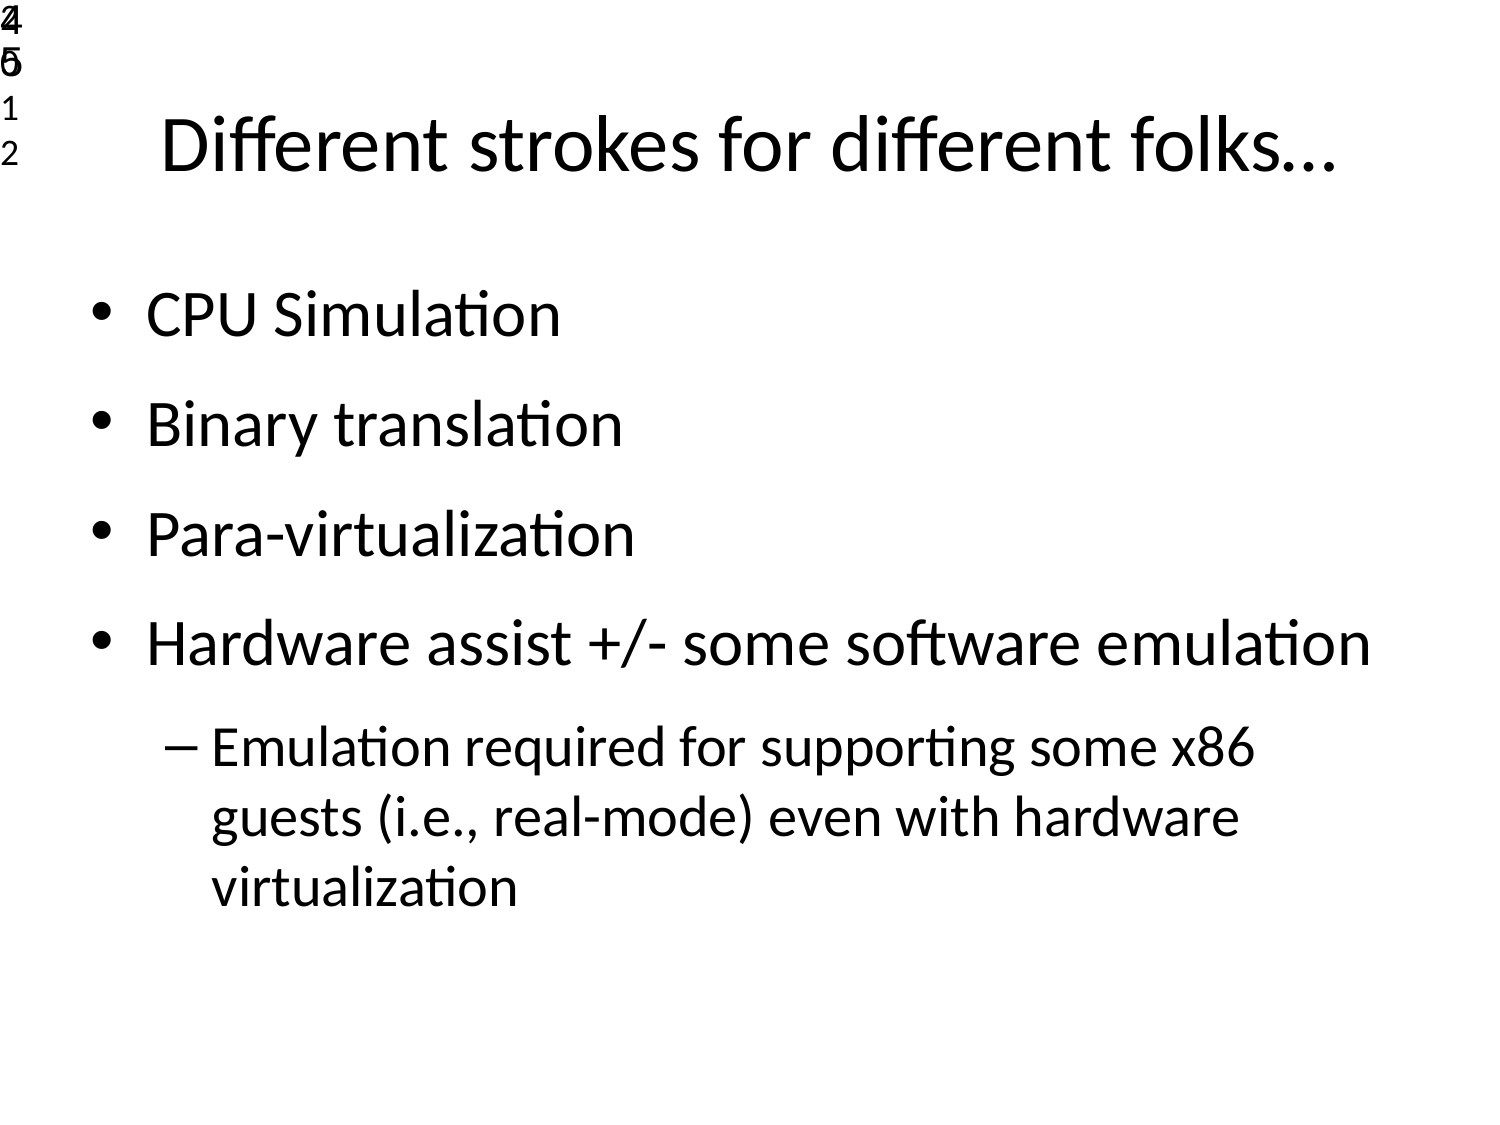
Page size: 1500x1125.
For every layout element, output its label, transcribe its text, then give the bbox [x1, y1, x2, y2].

list CPU Simulation Binary translation Para-virtualization Hardware assist +/- some software emulation Emulation required for supporting some x86 guests (i.e., real-mode) even with hardware virtualization [75, 262, 1425, 1005]
title Different strokes for different folks… [75, 45, 1425, 233]
